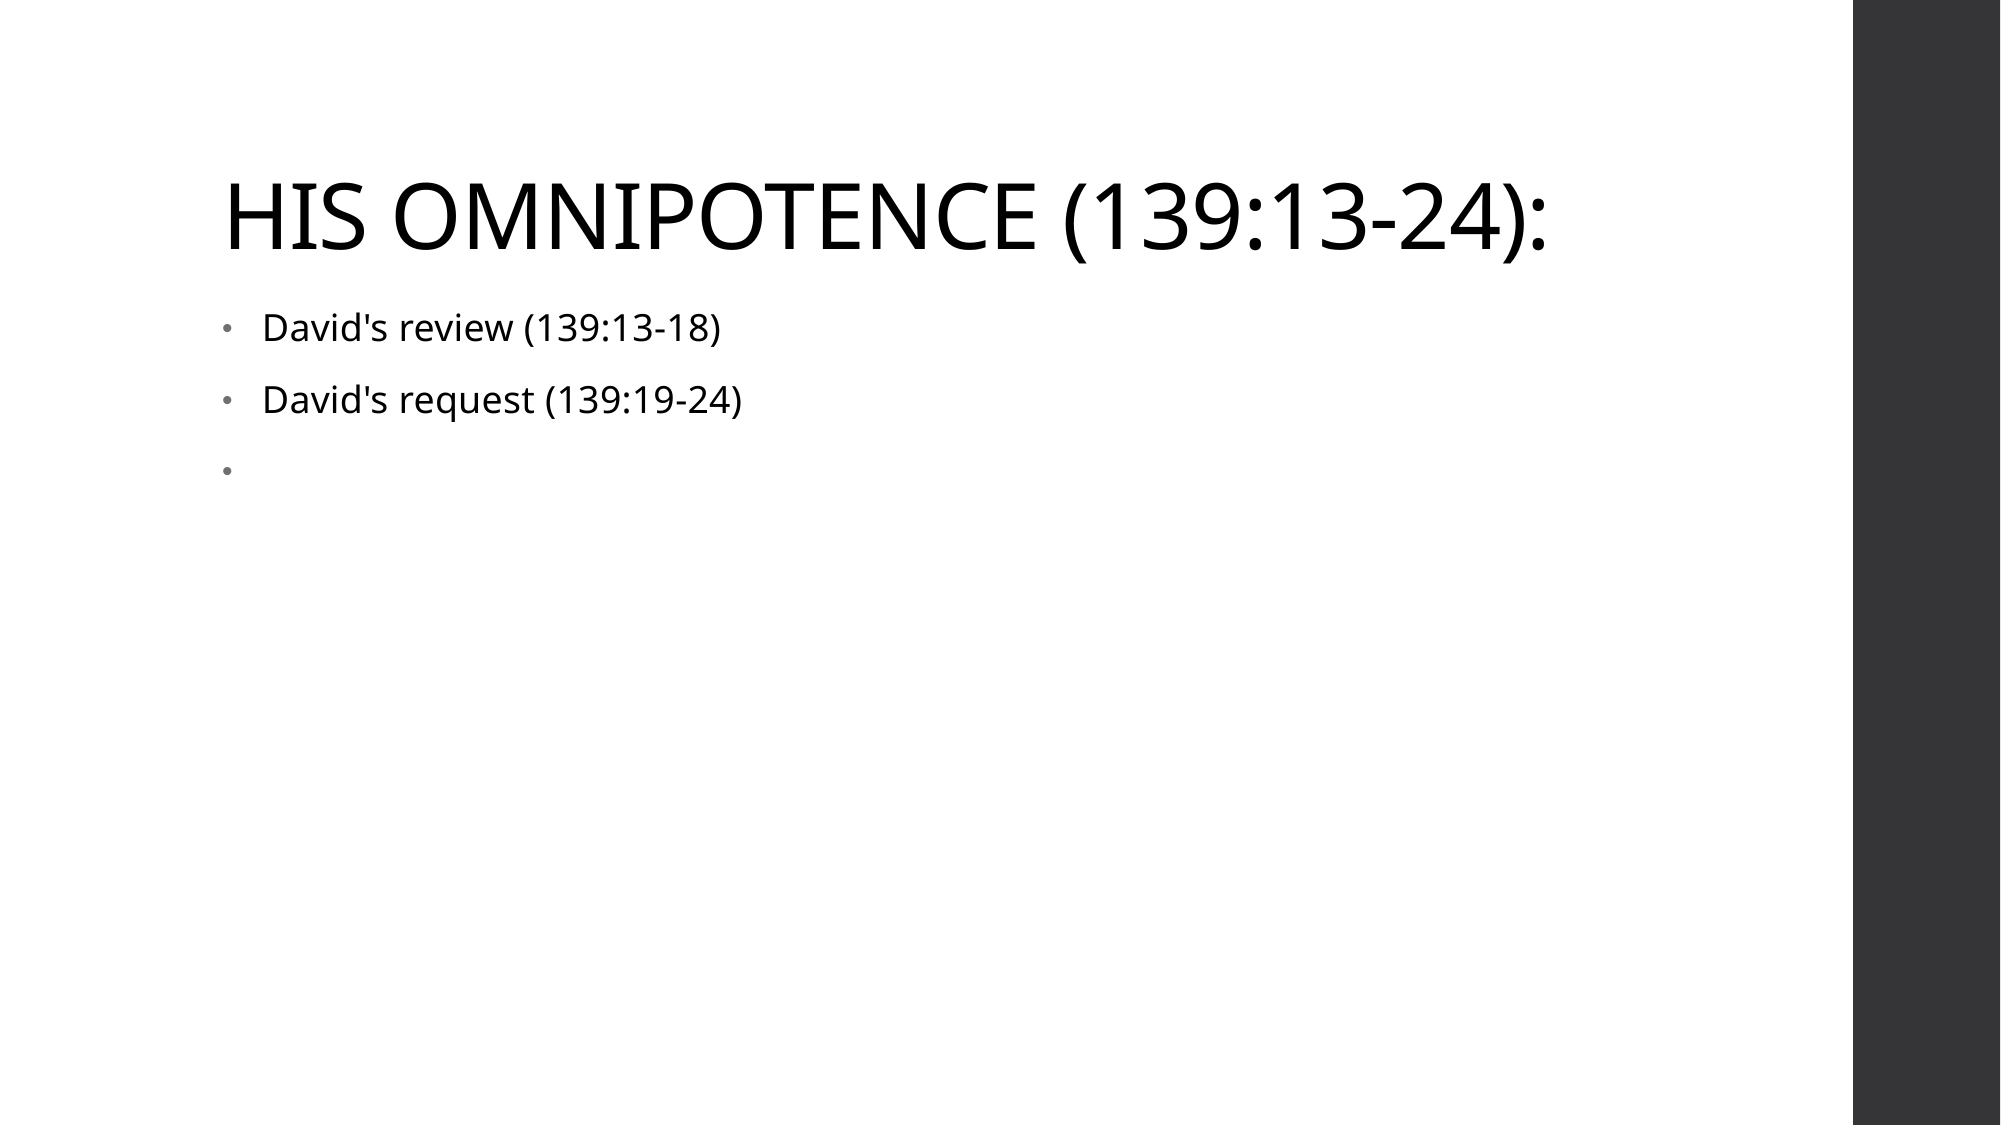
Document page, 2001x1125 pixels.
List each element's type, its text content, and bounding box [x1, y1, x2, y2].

title HIS OMNIPOTENCE (139:13-24): [206, 60, 1797, 278]
list David's review (139:13-18) David's request (139:19-24) [206, 299, 1617, 1014]
